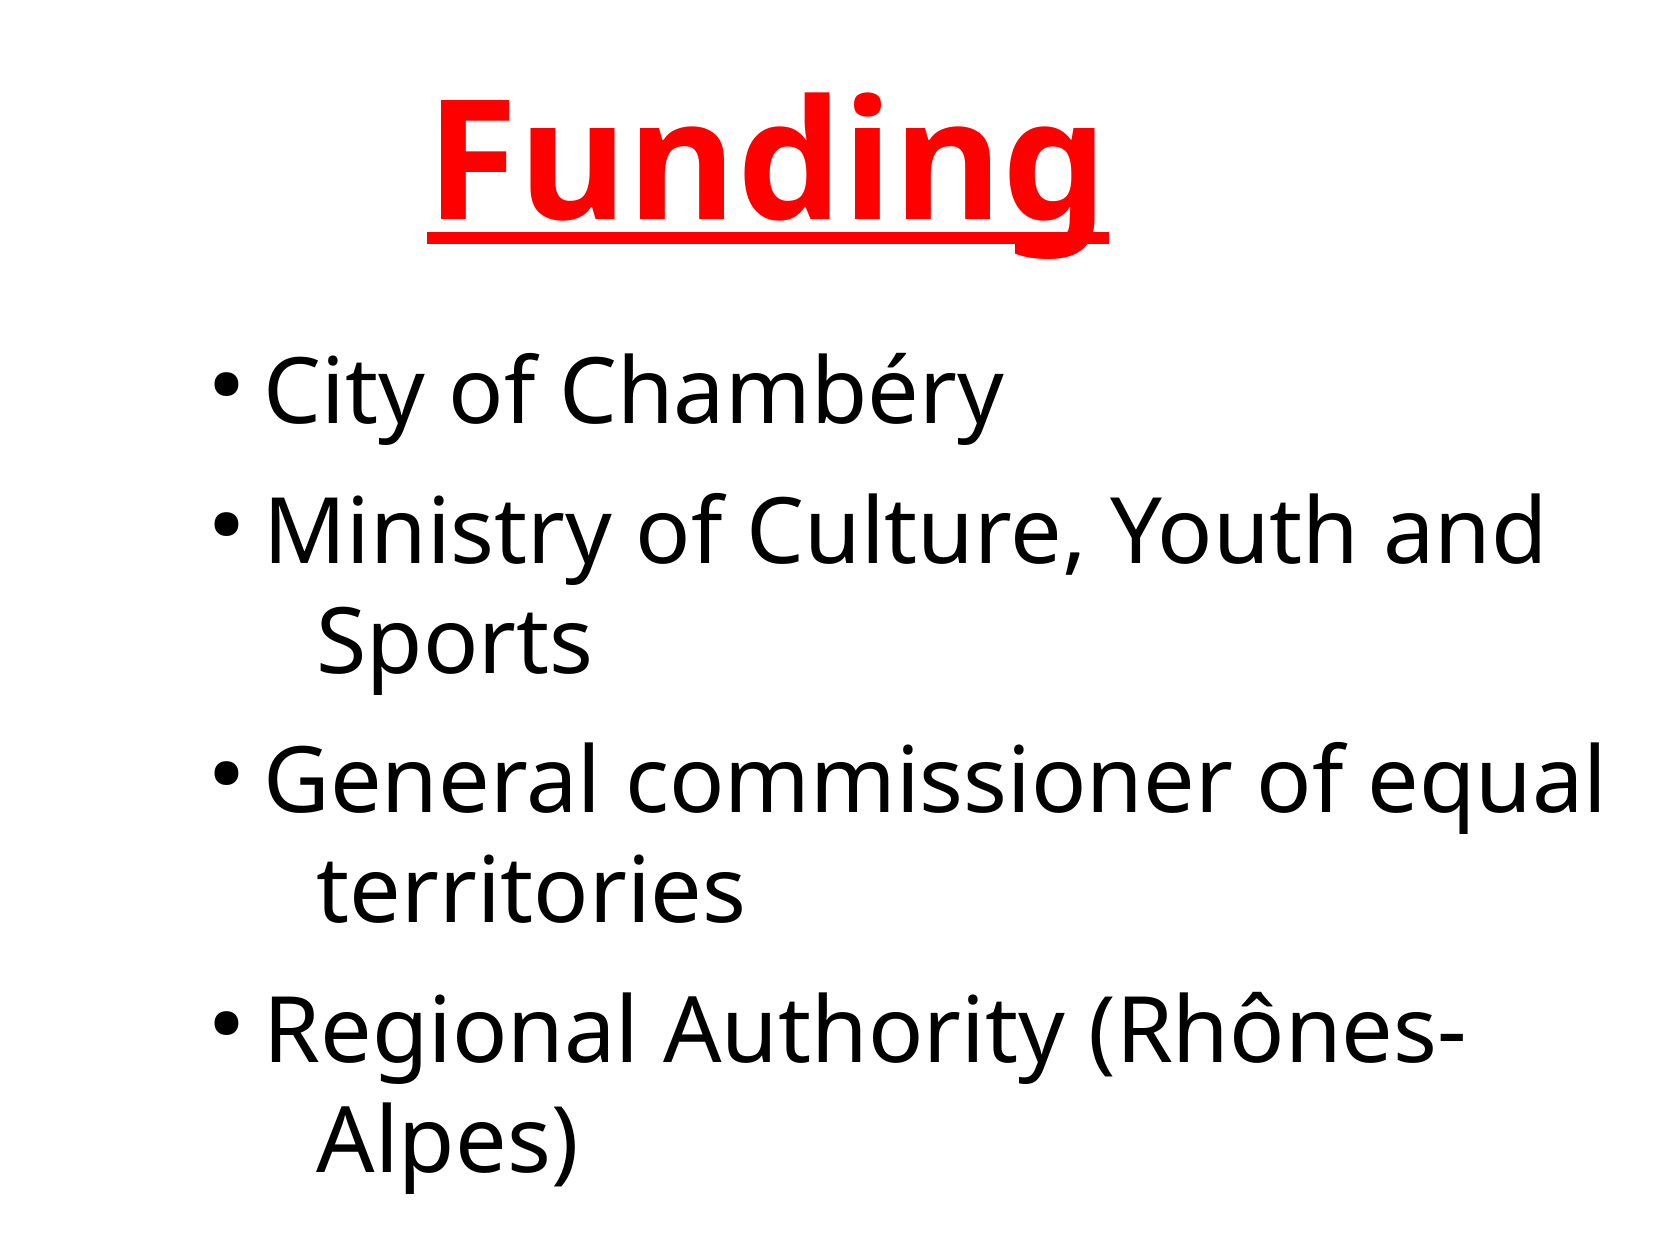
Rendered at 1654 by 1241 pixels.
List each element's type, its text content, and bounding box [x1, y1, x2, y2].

title Funding [82, 49, 1453, 257]
list City of Chambéry Ministry of Culture, Youth and Sports General commissioner of equal territories Regional Authority (Rhônes-Alpes) [174, 331, 1630, 1198]
